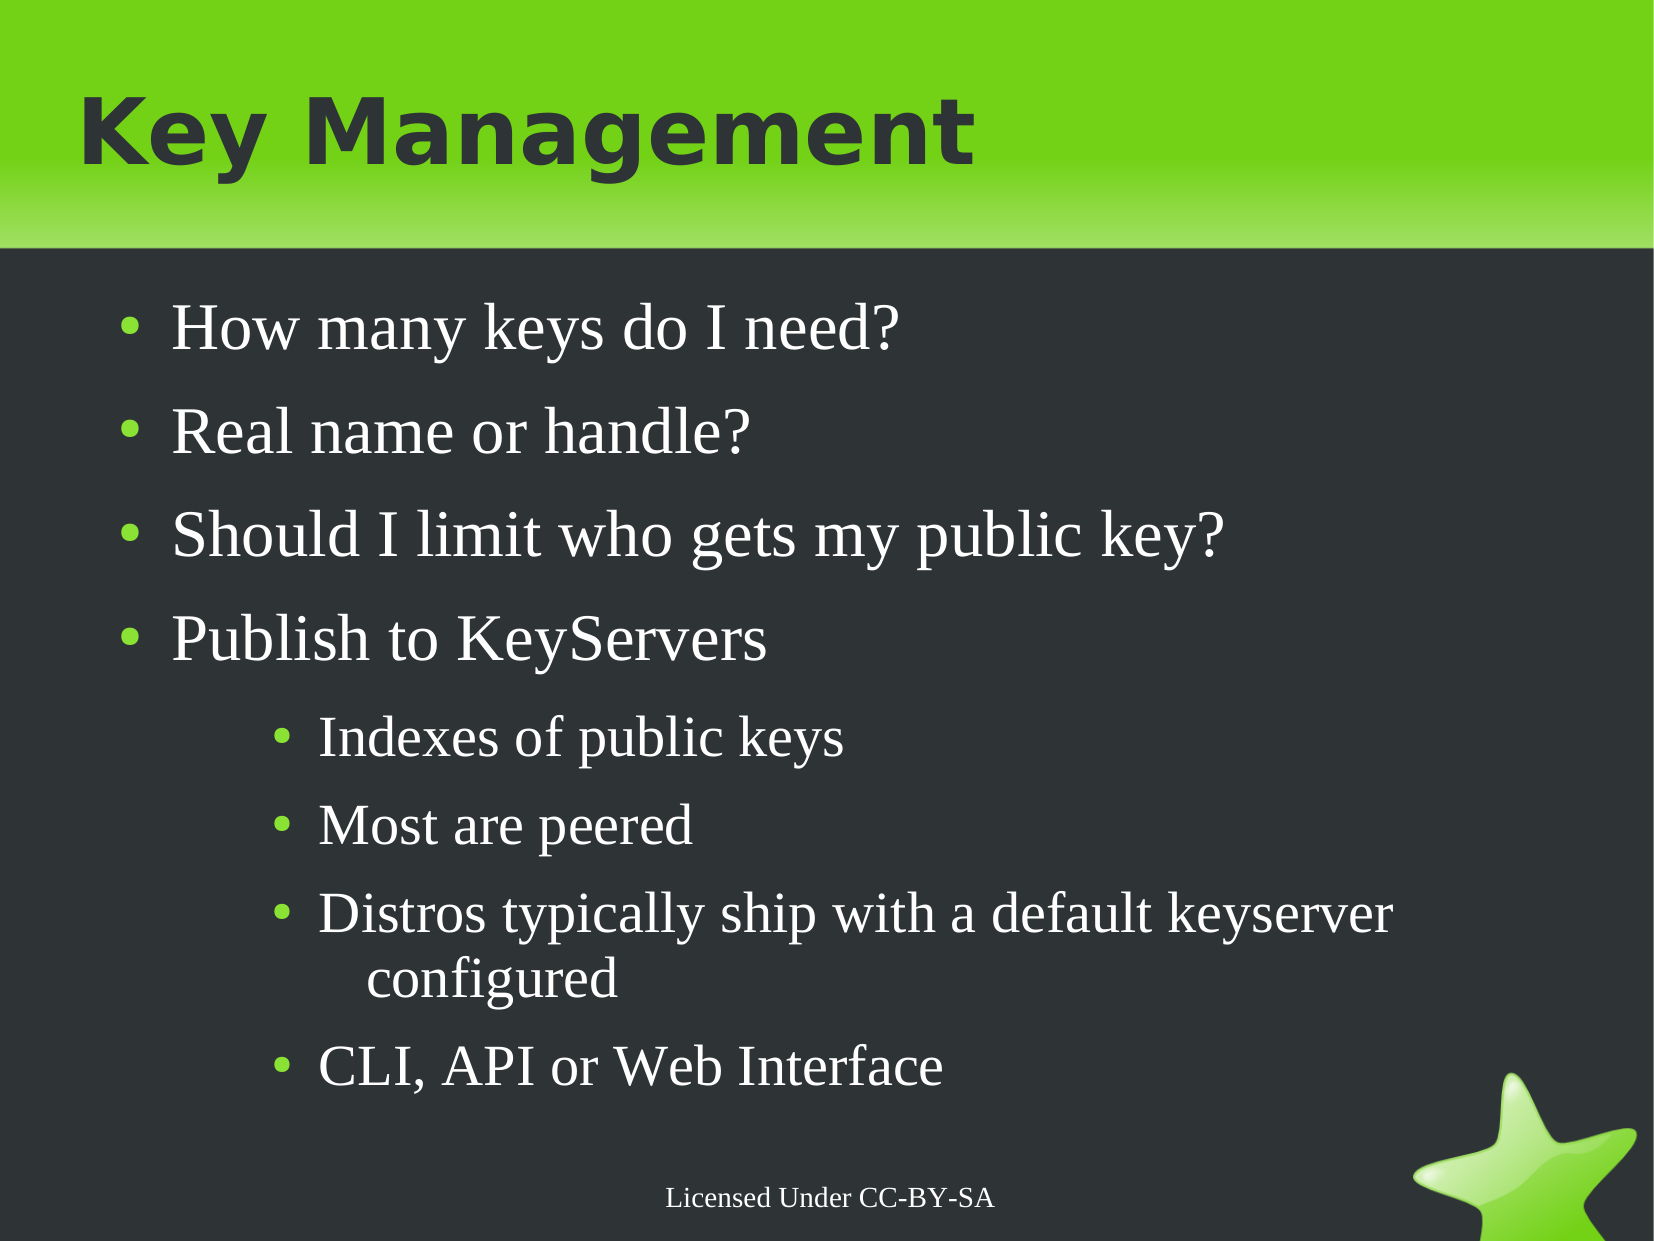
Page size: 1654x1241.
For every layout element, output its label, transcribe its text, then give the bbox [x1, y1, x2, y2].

picture [0, 0, 1654, 1241]
list How many keys do I need? Real name or handle? Should I limit who gets my public key? Publish to KeyServers Indexes of public keys Most are peered Distros typically ship with a default keyserver configured CLI, API or Web Interface [82, 290, 1571, 1155]
title Key Management [76, 29, 1565, 237]
